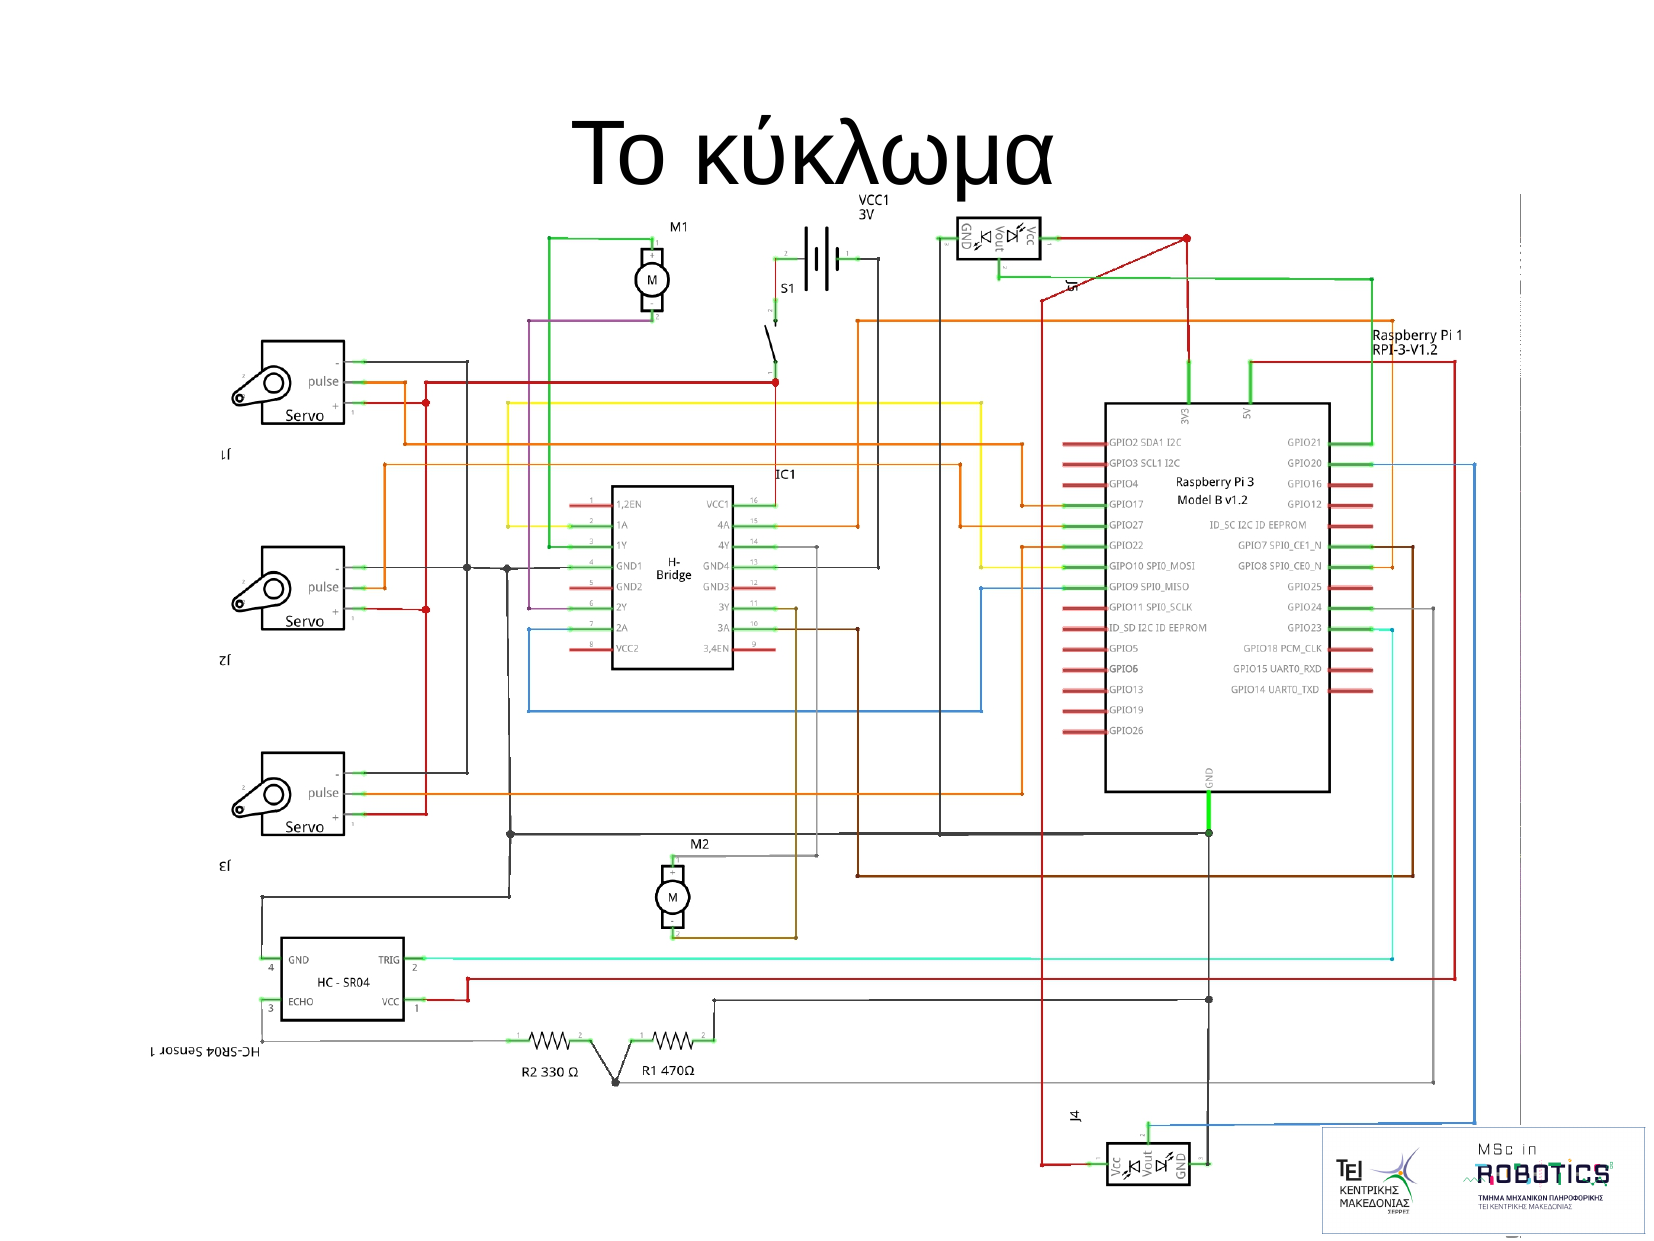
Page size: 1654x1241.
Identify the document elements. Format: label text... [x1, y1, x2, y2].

title Το κύκλωμα [82, 49, 1571, 257]
picture [91, 257, 1648, 1238]
